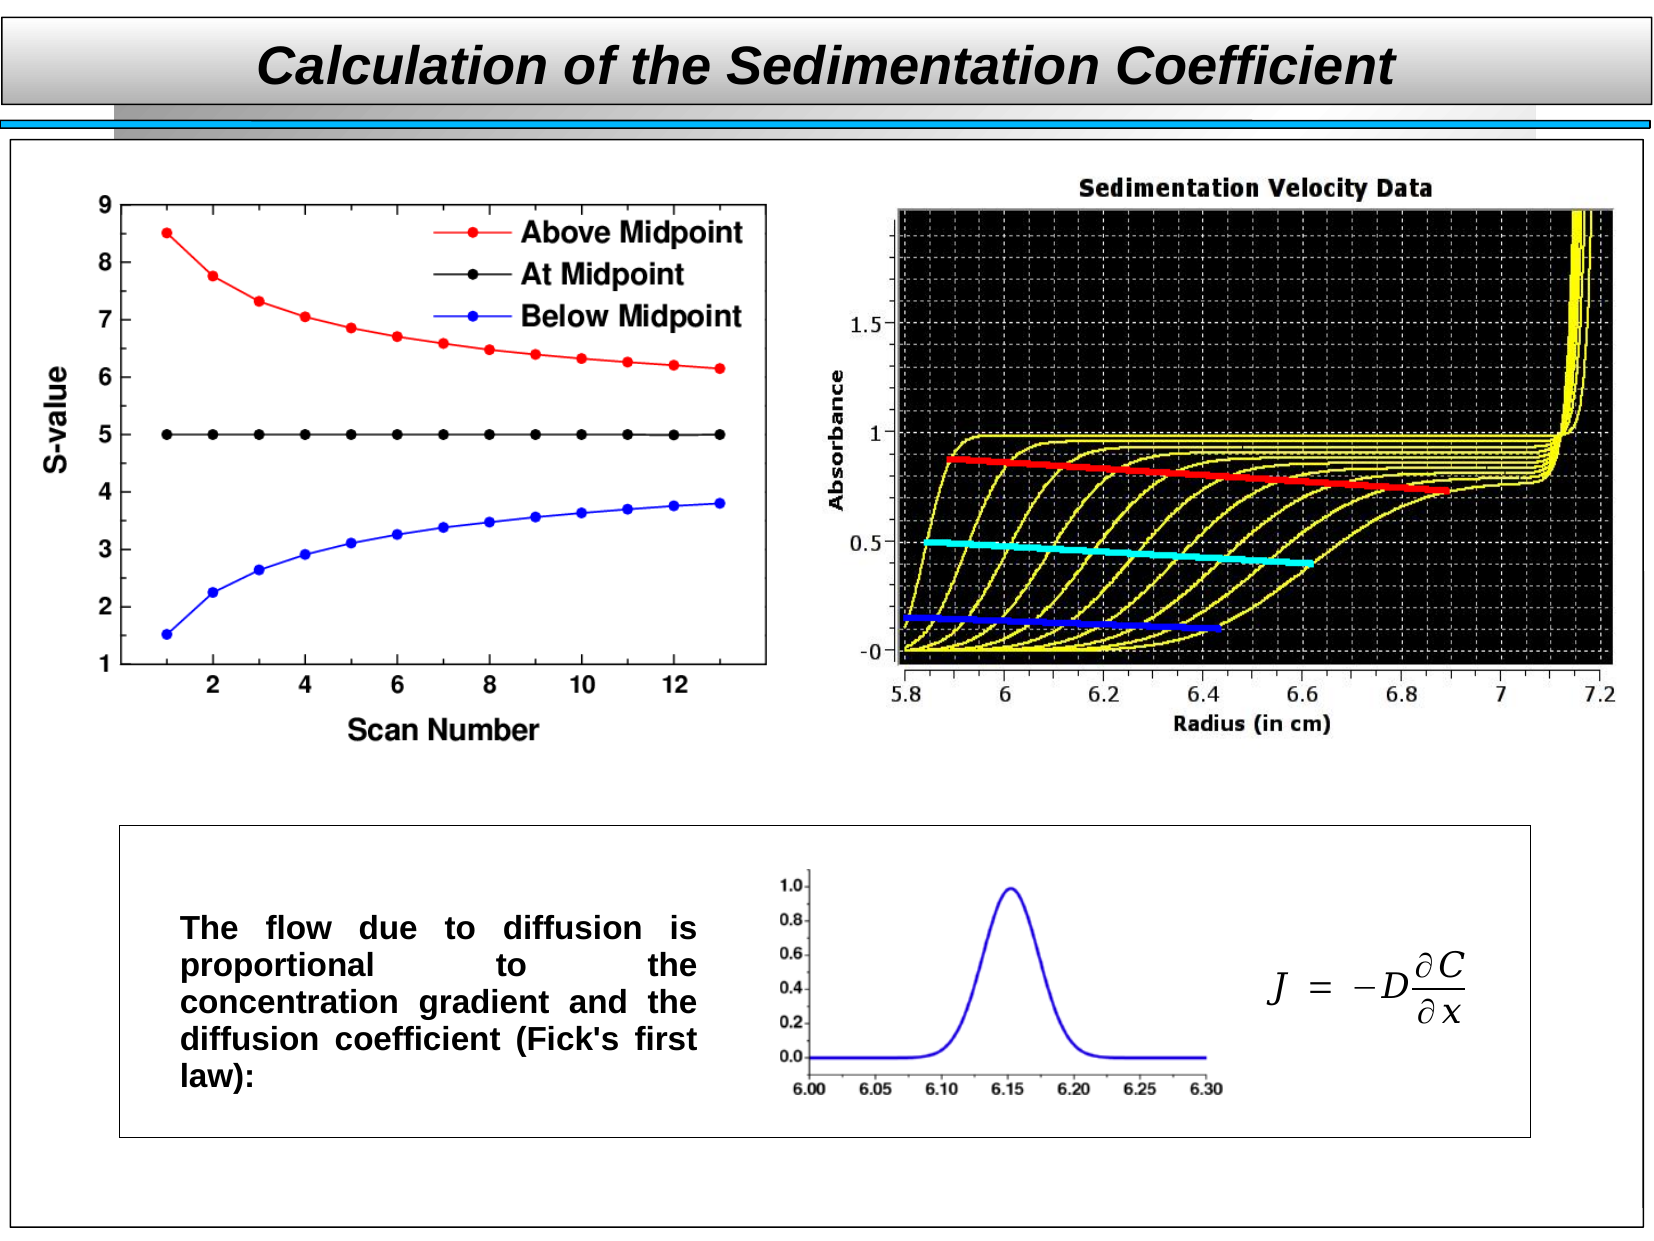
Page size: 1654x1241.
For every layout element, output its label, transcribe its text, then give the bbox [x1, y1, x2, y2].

text_box The flow due to diffusion is proportional to the concentration gradient and the diffusion coefficient (Fick's first law): [165, 901, 713, 1102]
chart [1260, 945, 1473, 1033]
picture [780, 869, 1223, 1096]
picture [804, 156, 1630, 749]
text_box Calculation of the Sedimentation Coefficient [1, 17, 1652, 105]
text_box [10, 139, 1644, 1228]
text_box [0, 120, 1651, 129]
picture [30, 183, 781, 748]
